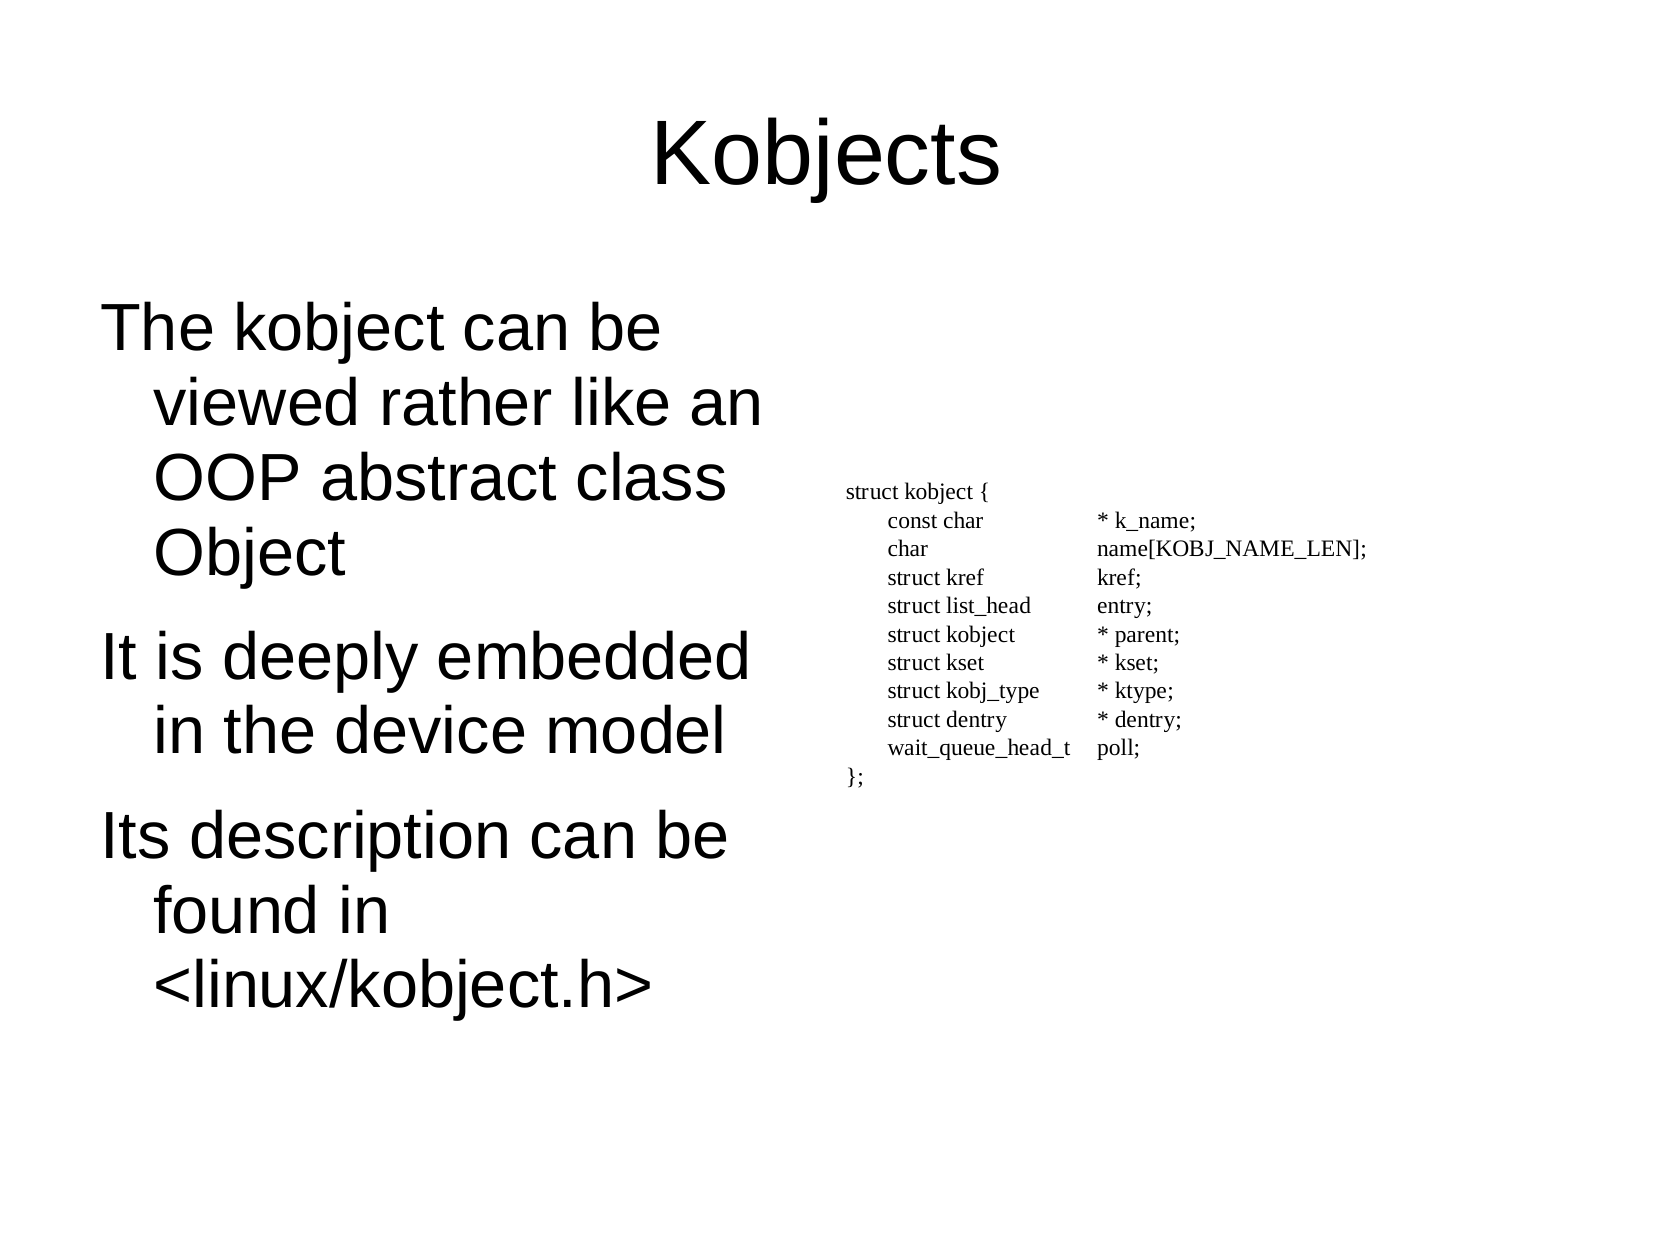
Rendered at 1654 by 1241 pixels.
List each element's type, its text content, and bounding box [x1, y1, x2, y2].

chart [845, 290, 1572, 1109]
list The kobject can be viewed rather like an OOP abstract class Object It is deeply embedded in the device model Its description can be found in <linux/kobject.h> [82, 290, 809, 1109]
title Kobjects [82, 49, 1571, 257]
